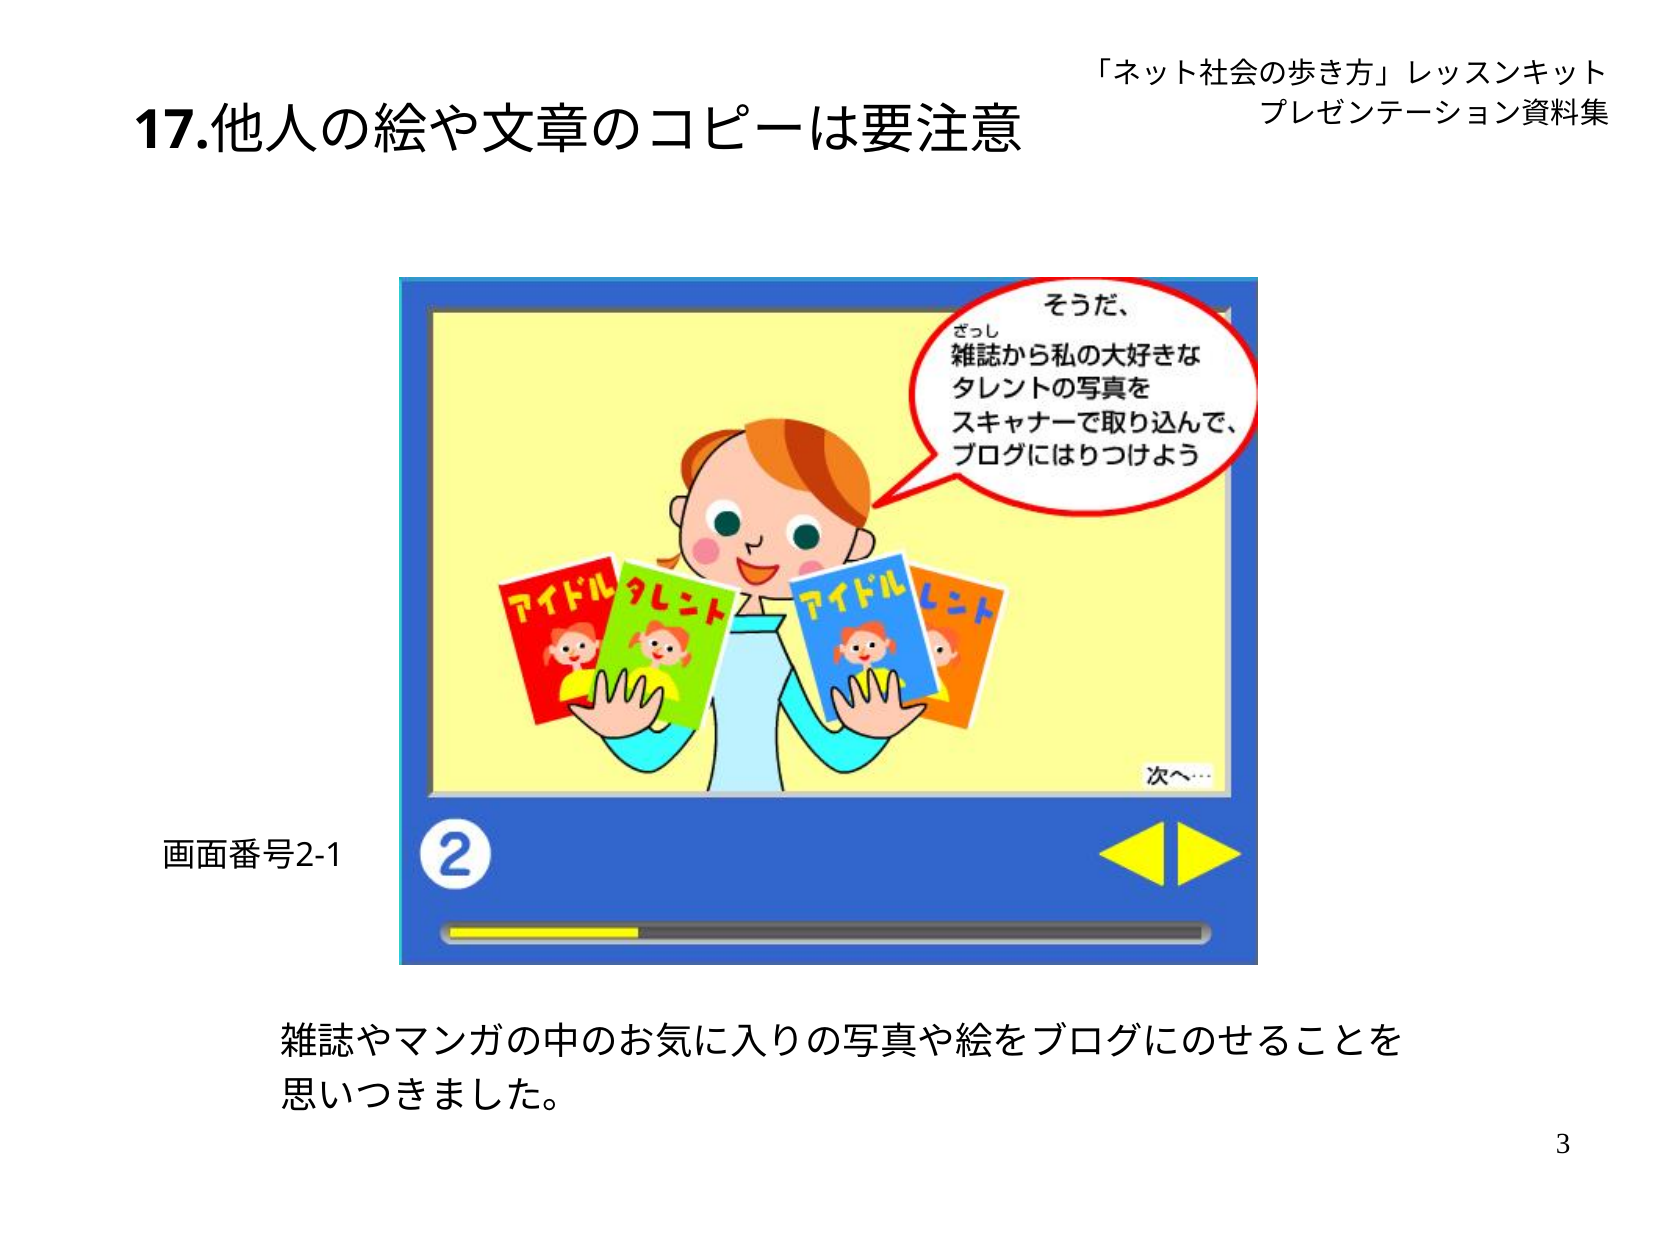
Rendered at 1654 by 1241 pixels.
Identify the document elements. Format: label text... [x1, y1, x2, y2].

picture [399, 277, 1258, 965]
text_box 「ネット社会の歩き方」レッスンキット プレゼンテーション資料集 [1062, 44, 1625, 139]
text_box 17.他人の絵や文章のコピーは要注意 [118, 88, 1241, 169]
text_box 雑誌やマンガの中のお気に入りの写真や絵をブログにのせることを思いつきました。 [265, 1003, 1447, 1128]
text_box 画面番号2-1 [147, 826, 384, 882]
